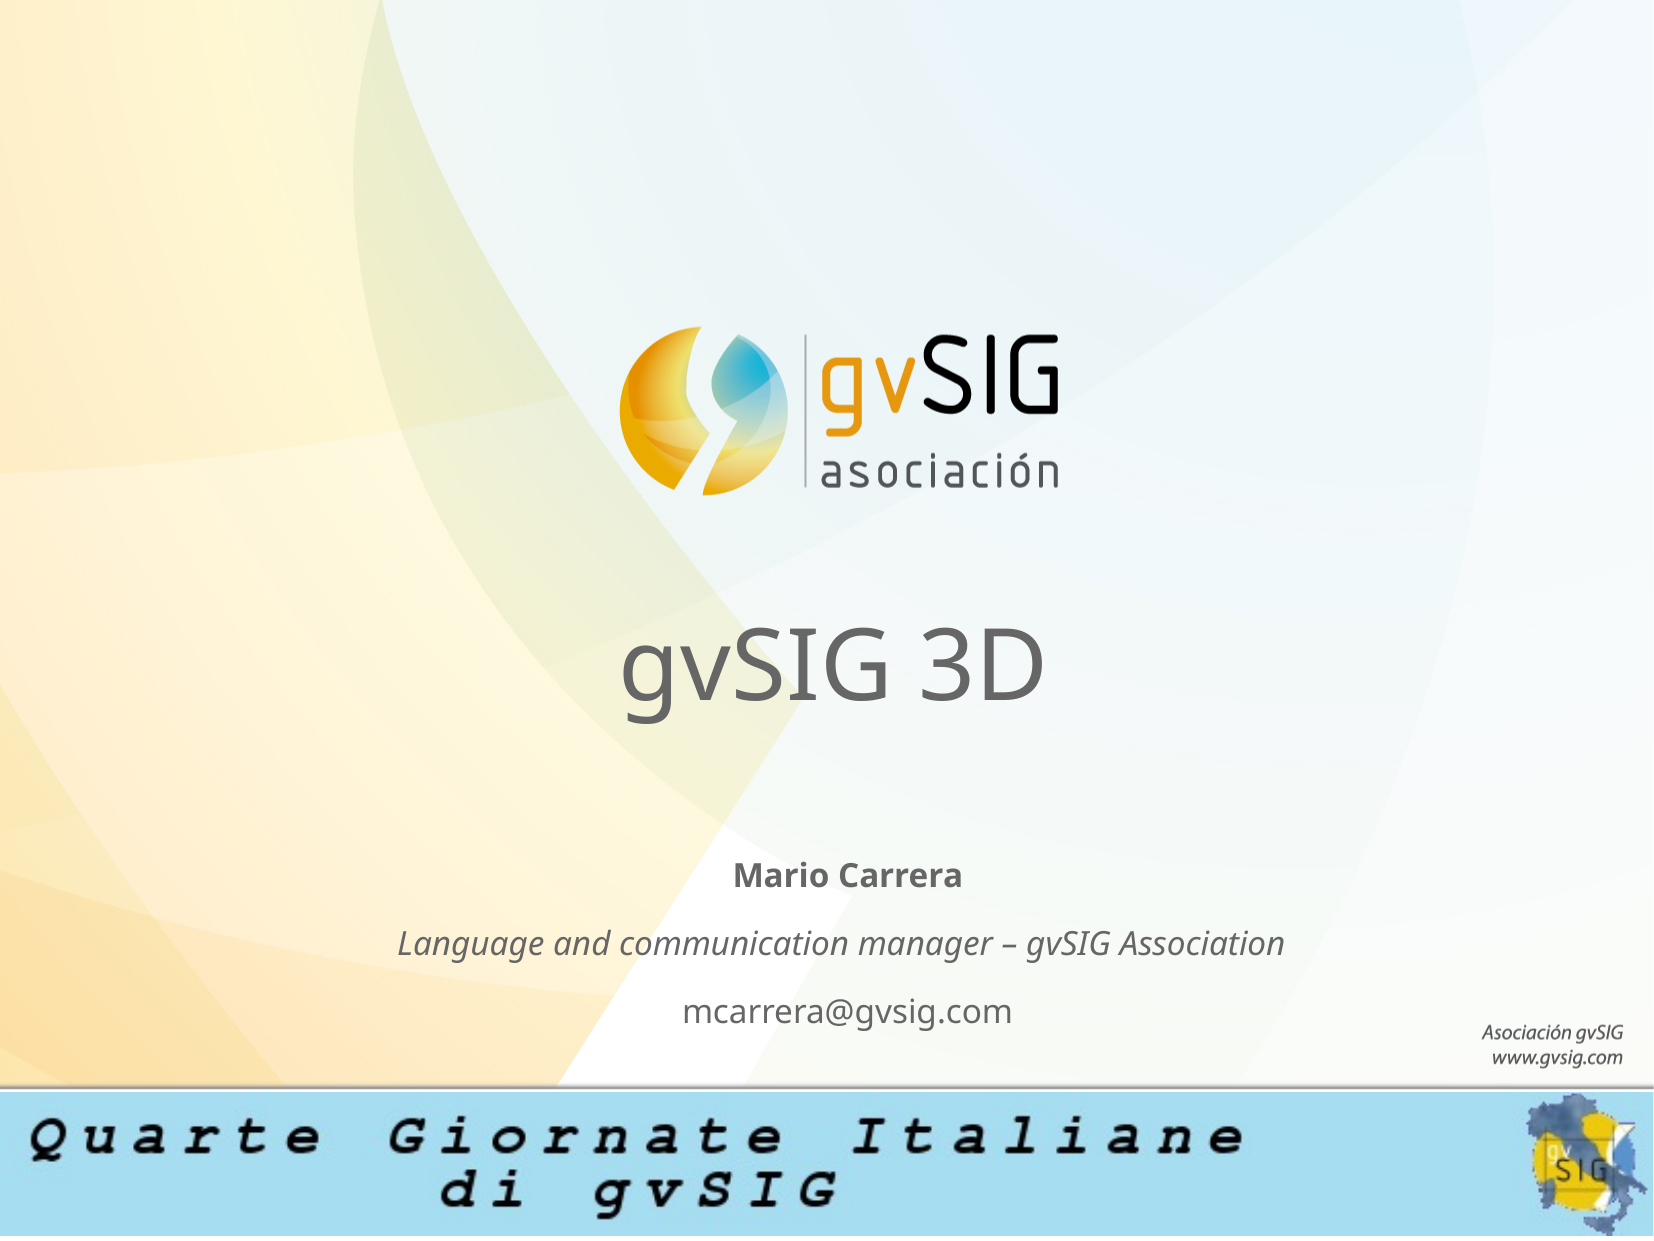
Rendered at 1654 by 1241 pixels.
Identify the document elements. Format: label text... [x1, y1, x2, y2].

text_box Mario Carrera Language and communication manager – gvSIG Association mcarrera@gvsig.com [324, 822, 1360, 991]
title gvSIG 3D [119, 558, 1549, 766]
picture [0, 0, 1654, 1241]
